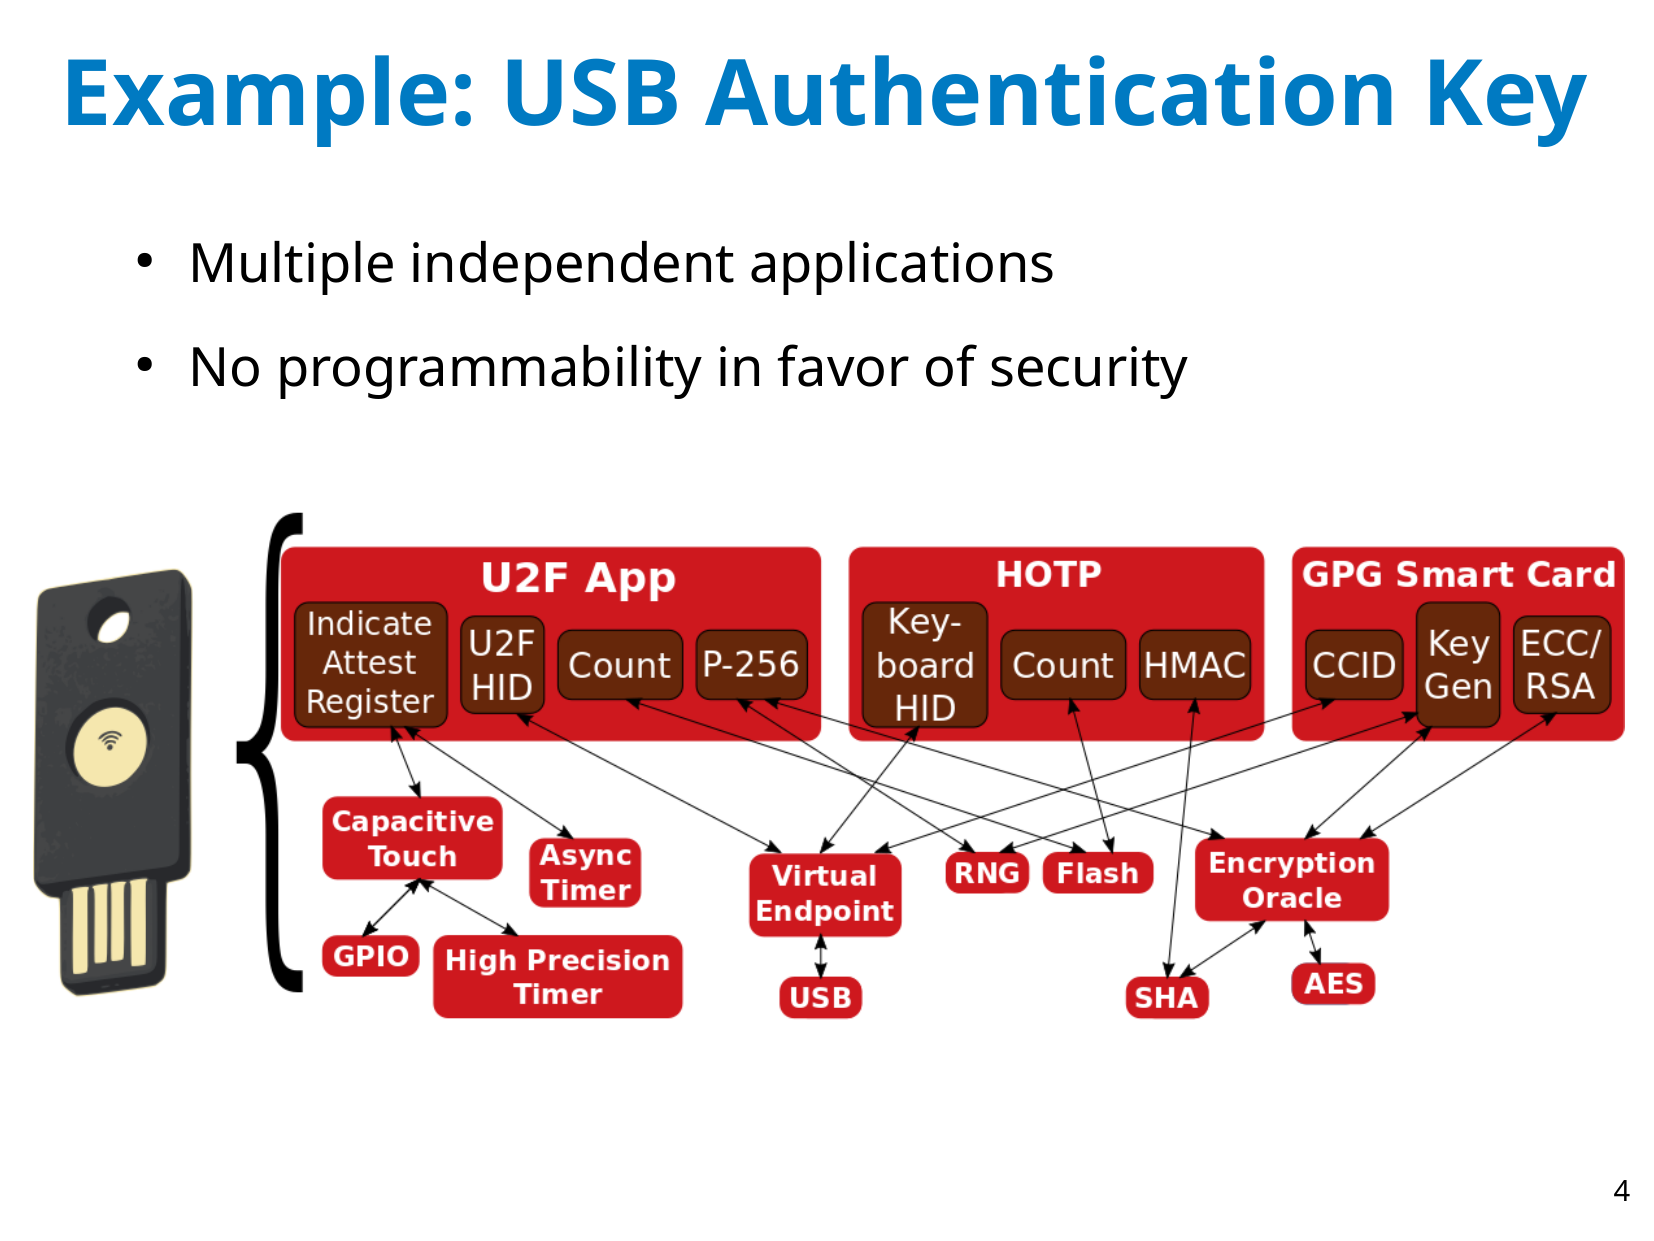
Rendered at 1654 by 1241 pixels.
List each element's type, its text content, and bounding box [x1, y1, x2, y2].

picture [33, 435, 1625, 1160]
text_box Example: USB Authentication Key [0, 0, 1651, 181]
list Multiple independent applications No programmability in favor of security [117, 224, 1483, 435]
